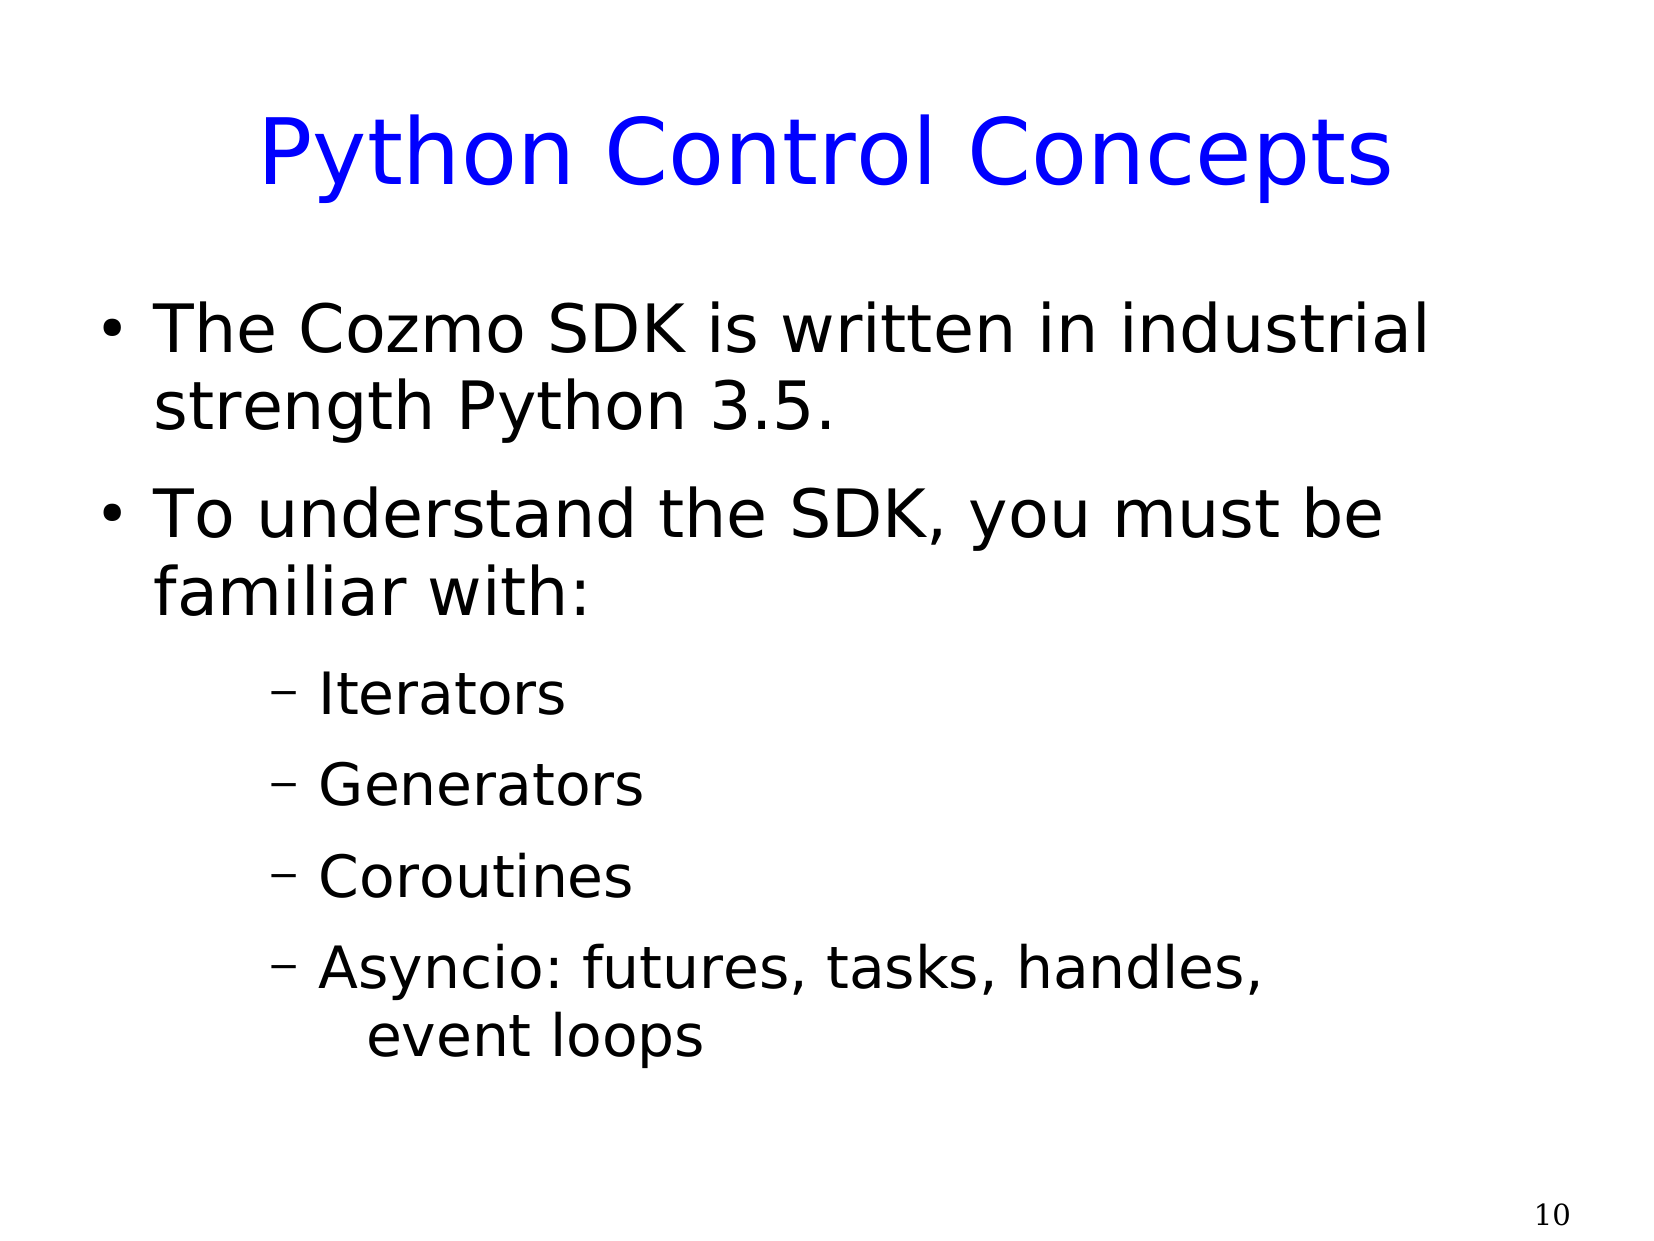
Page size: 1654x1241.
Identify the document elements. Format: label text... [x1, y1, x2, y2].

list The Cozmo SDK is written in industrial strength Python 3.5. To understand the SDK, you must be familiar with: Iterators Generators Coroutines Asyncio: futures, tasks, handles, event loops [82, 290, 1571, 1109]
title Python Control Concepts [82, 49, 1571, 257]
